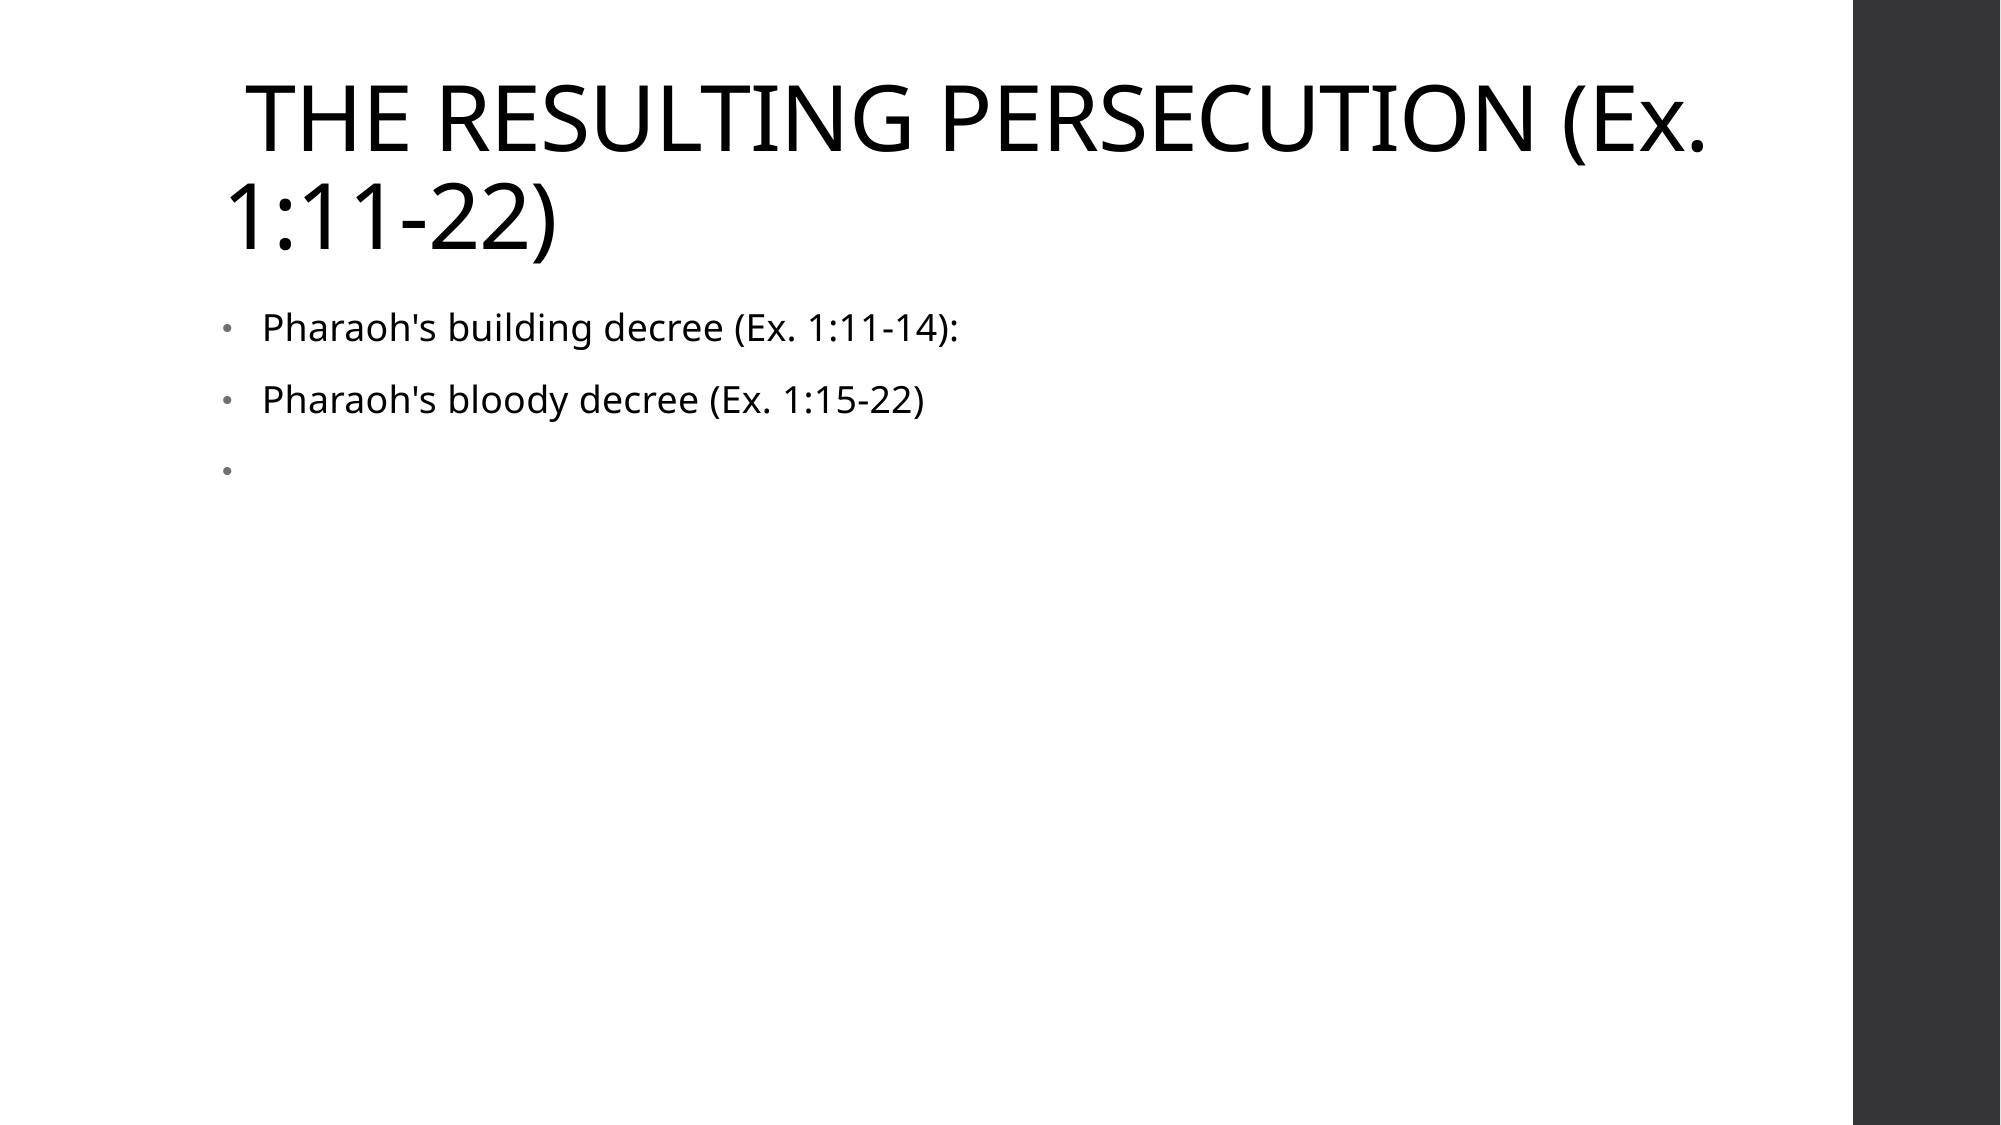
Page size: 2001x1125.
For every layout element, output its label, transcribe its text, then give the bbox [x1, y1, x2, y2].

title THE RESULTING PERSECUTION (Ex. 1:11-22) [206, 60, 1797, 278]
list Pharaoh's building decree (Ex. 1:11-14): Pharaoh's bloody decree (Ex. 1:15-22) [206, 299, 1617, 1014]
